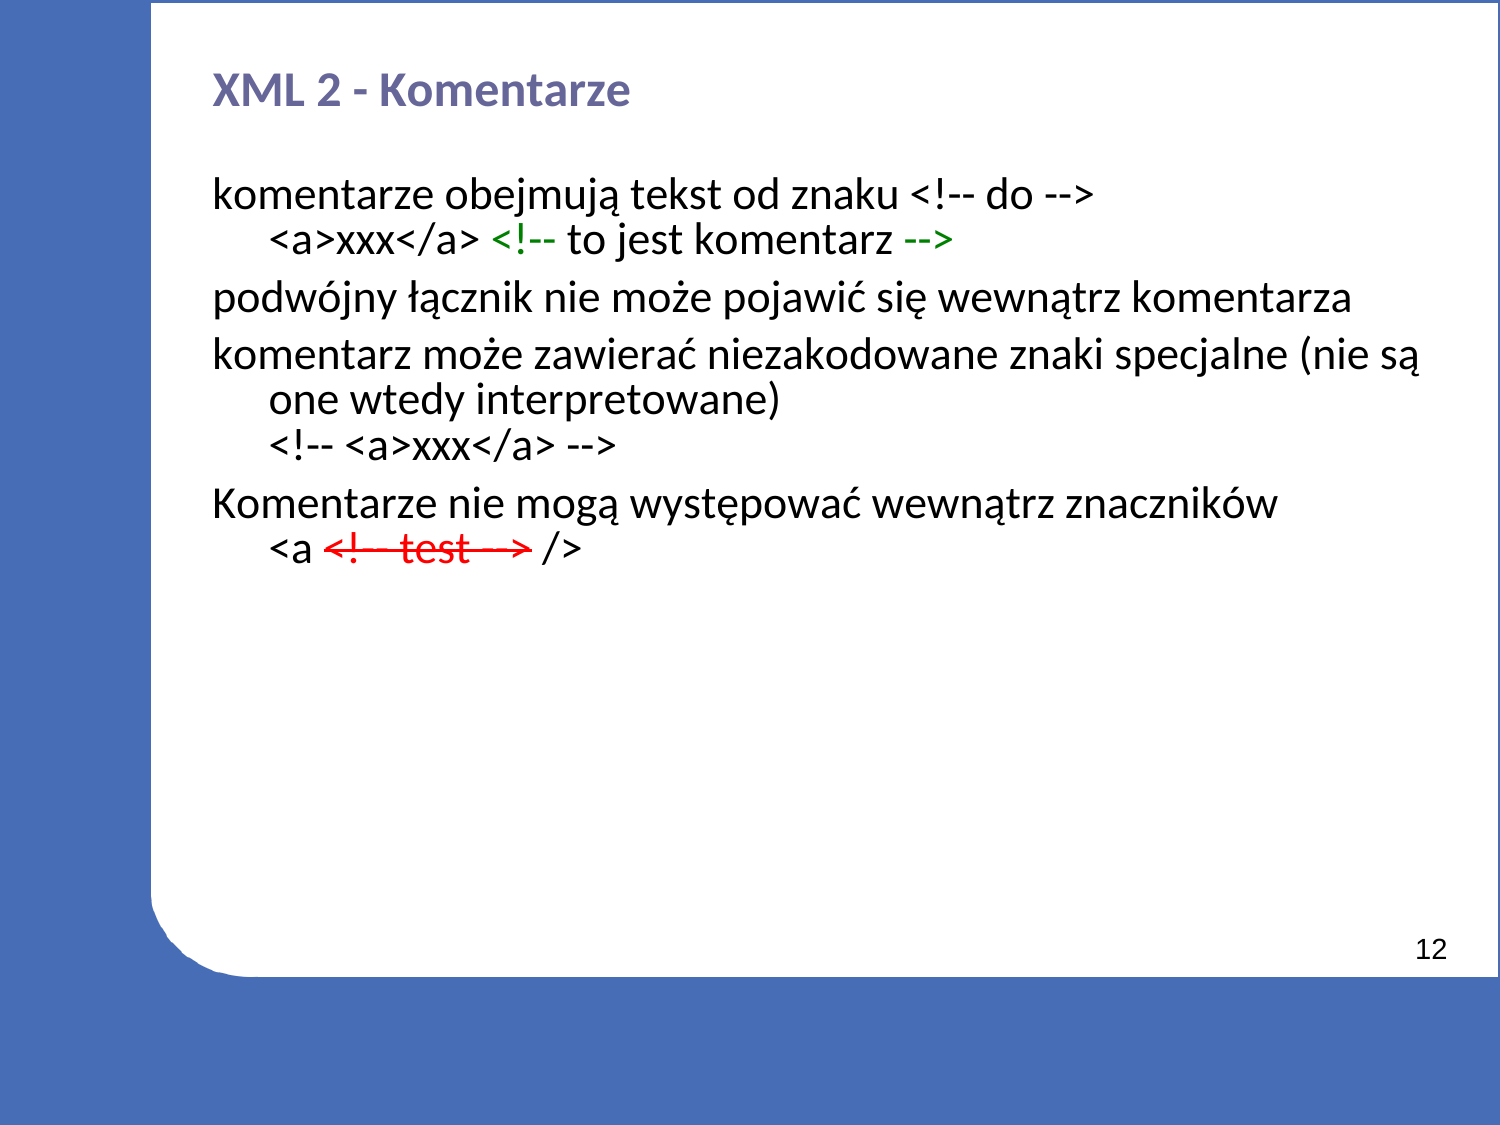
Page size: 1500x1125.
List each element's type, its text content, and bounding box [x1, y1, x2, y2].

list komentarze obejmują tekst od znaku <!-- do --> <a>xxx</a> <!-- to jest komentarz --> podwójny łącznik nie może pojawić się wewnątrz komentarza komentarz może zawierać niezakodowane znaki specjalne (nie są one wtedy interpretowane) <!-- <a>xxx</a> --> Komentarze nie mogą występować wewnątrz znaczników <a <!-- test --> /> [212, 174, 1448, 911]
picture [0, 0, 1500, 1125]
title XML 2 - Komentarze [212, 24, 1447, 164]
